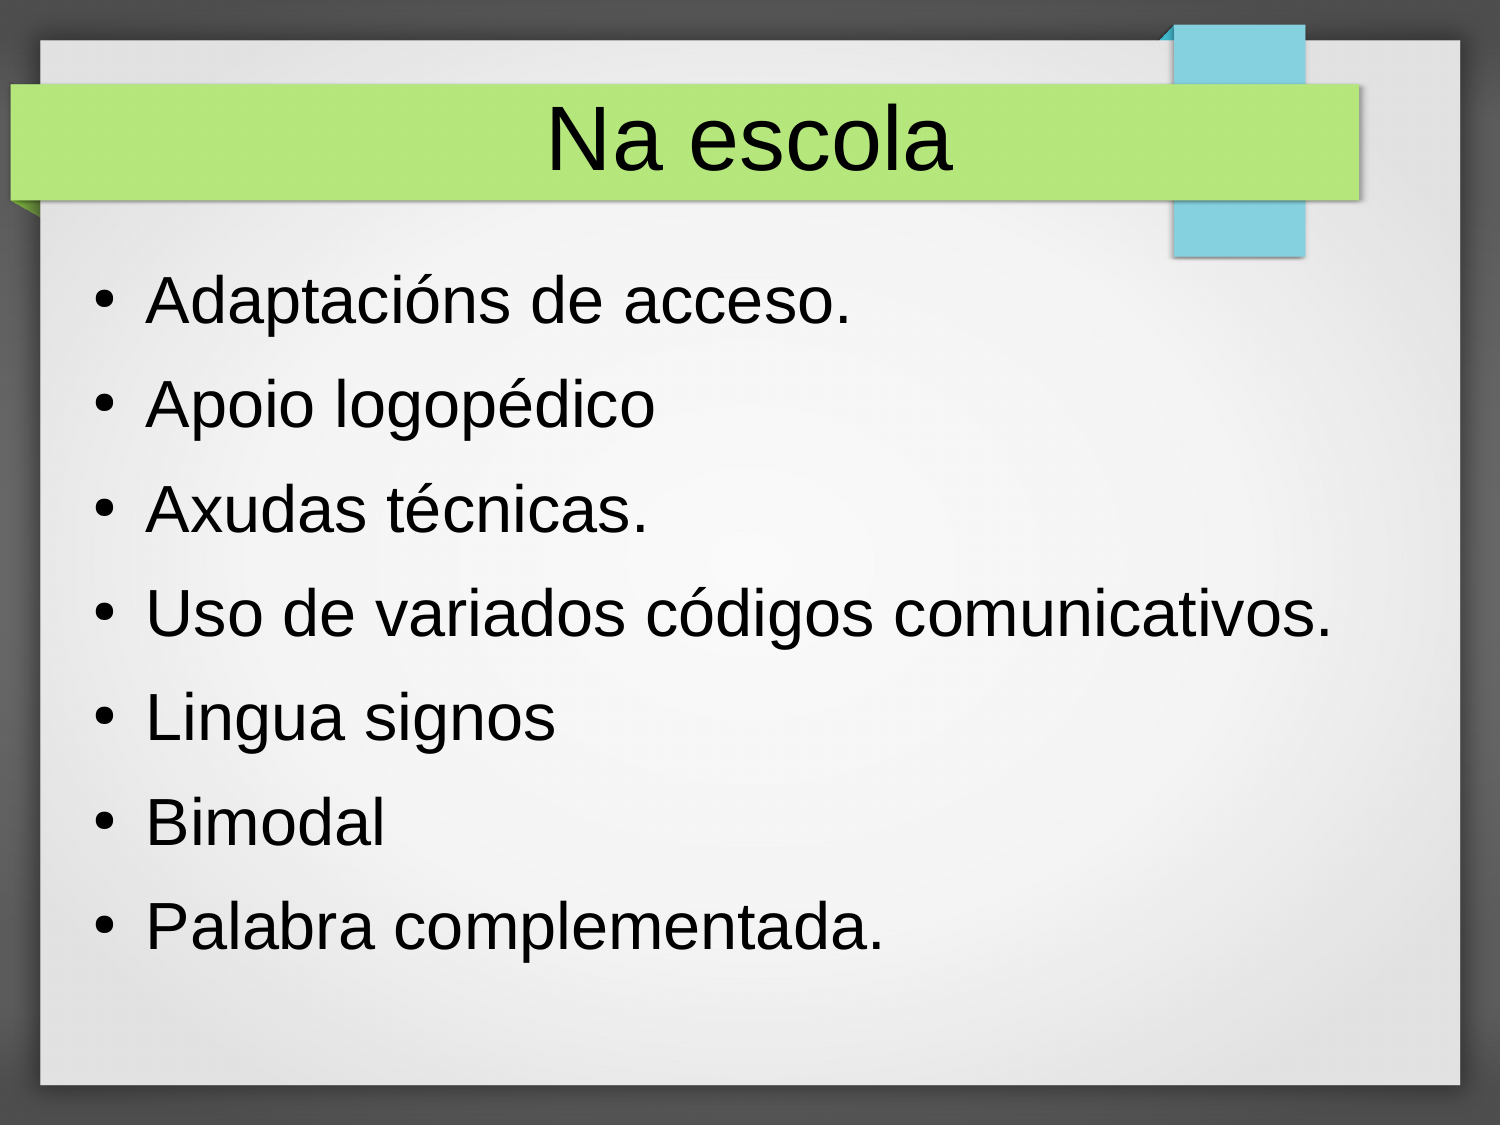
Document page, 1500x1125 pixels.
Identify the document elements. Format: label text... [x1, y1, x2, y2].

list Adaptacións de acceso. Apoio logopédico Axudas técnicas. Uso de variados códigos comunicativos. Lingua signos Bimodal Palabra complementada. [75, 263, 1425, 916]
picture [0, 0, 1500, 1125]
title Na escola [75, 44, 1425, 233]
